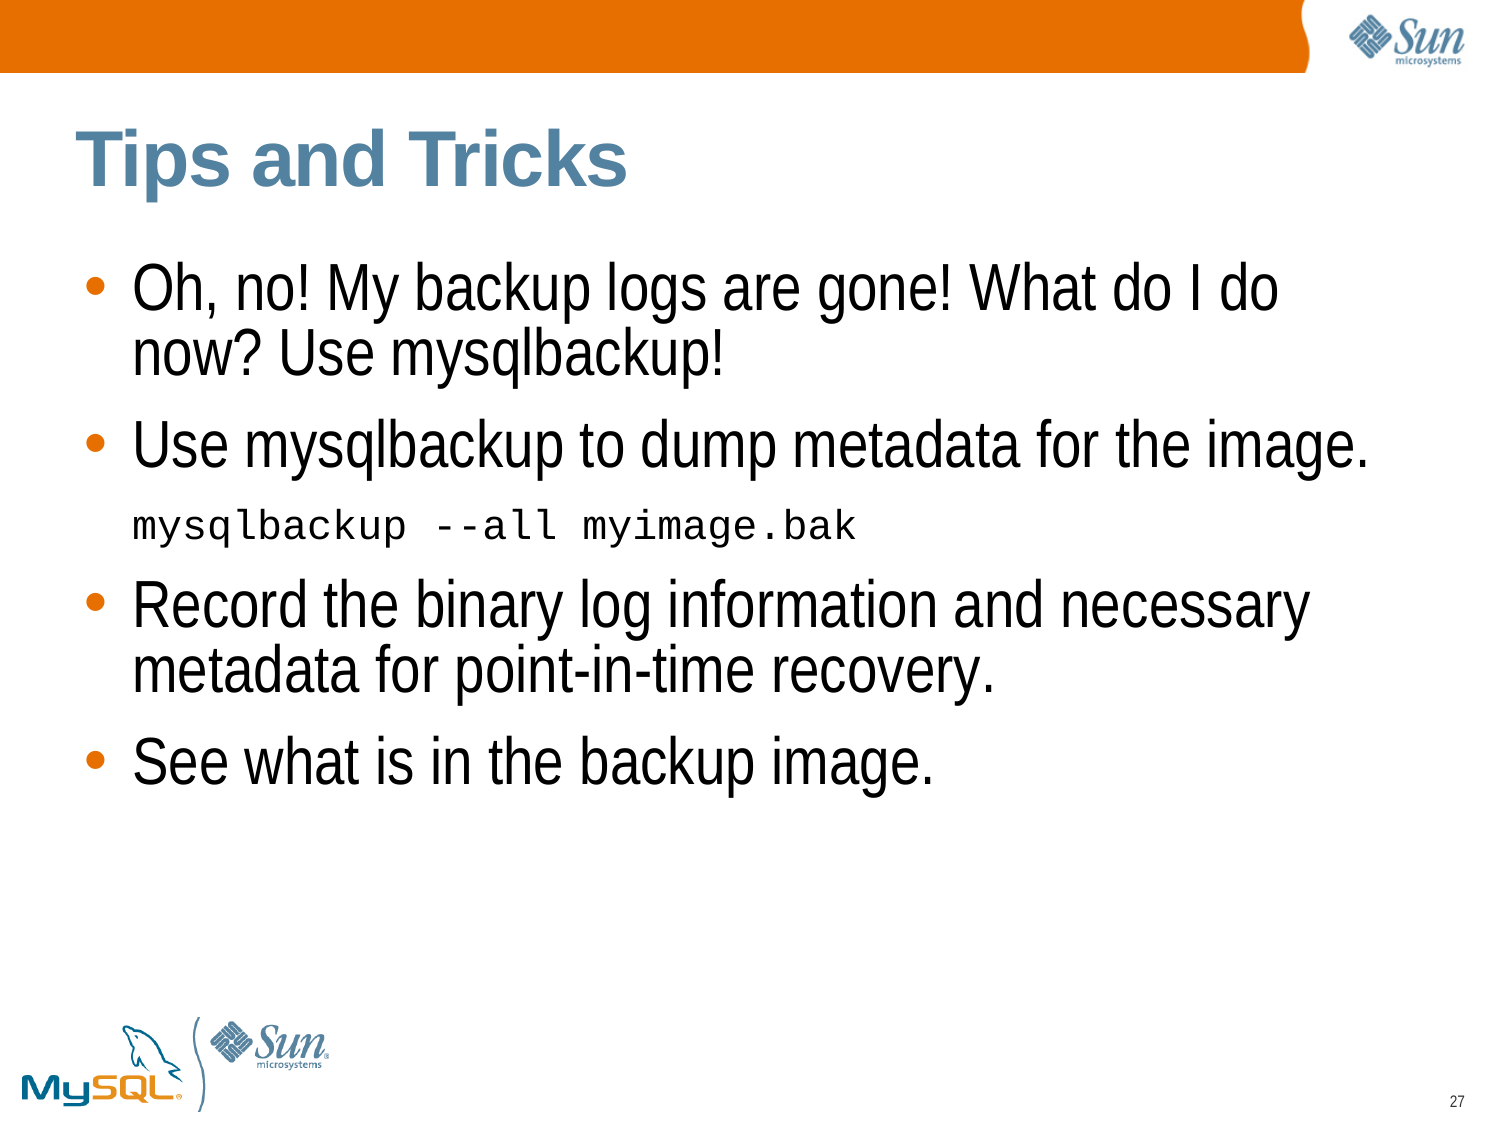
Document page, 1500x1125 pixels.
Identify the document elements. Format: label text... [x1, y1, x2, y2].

picture [22, 1017, 329, 1112]
title Tips and Tricks [75, 123, 1437, 227]
list Oh, no! My backup logs are gone! What do I do now? Use mysqlbackup! Use mysqlbackup to dump metadata for the image. mysqlbackup --all myimage.bak Record the binary log information and necessary metadata for point-in-time recovery. See what is in the backup image. [64, 258, 1401, 1062]
picture [0, 0, 1500, 73]
